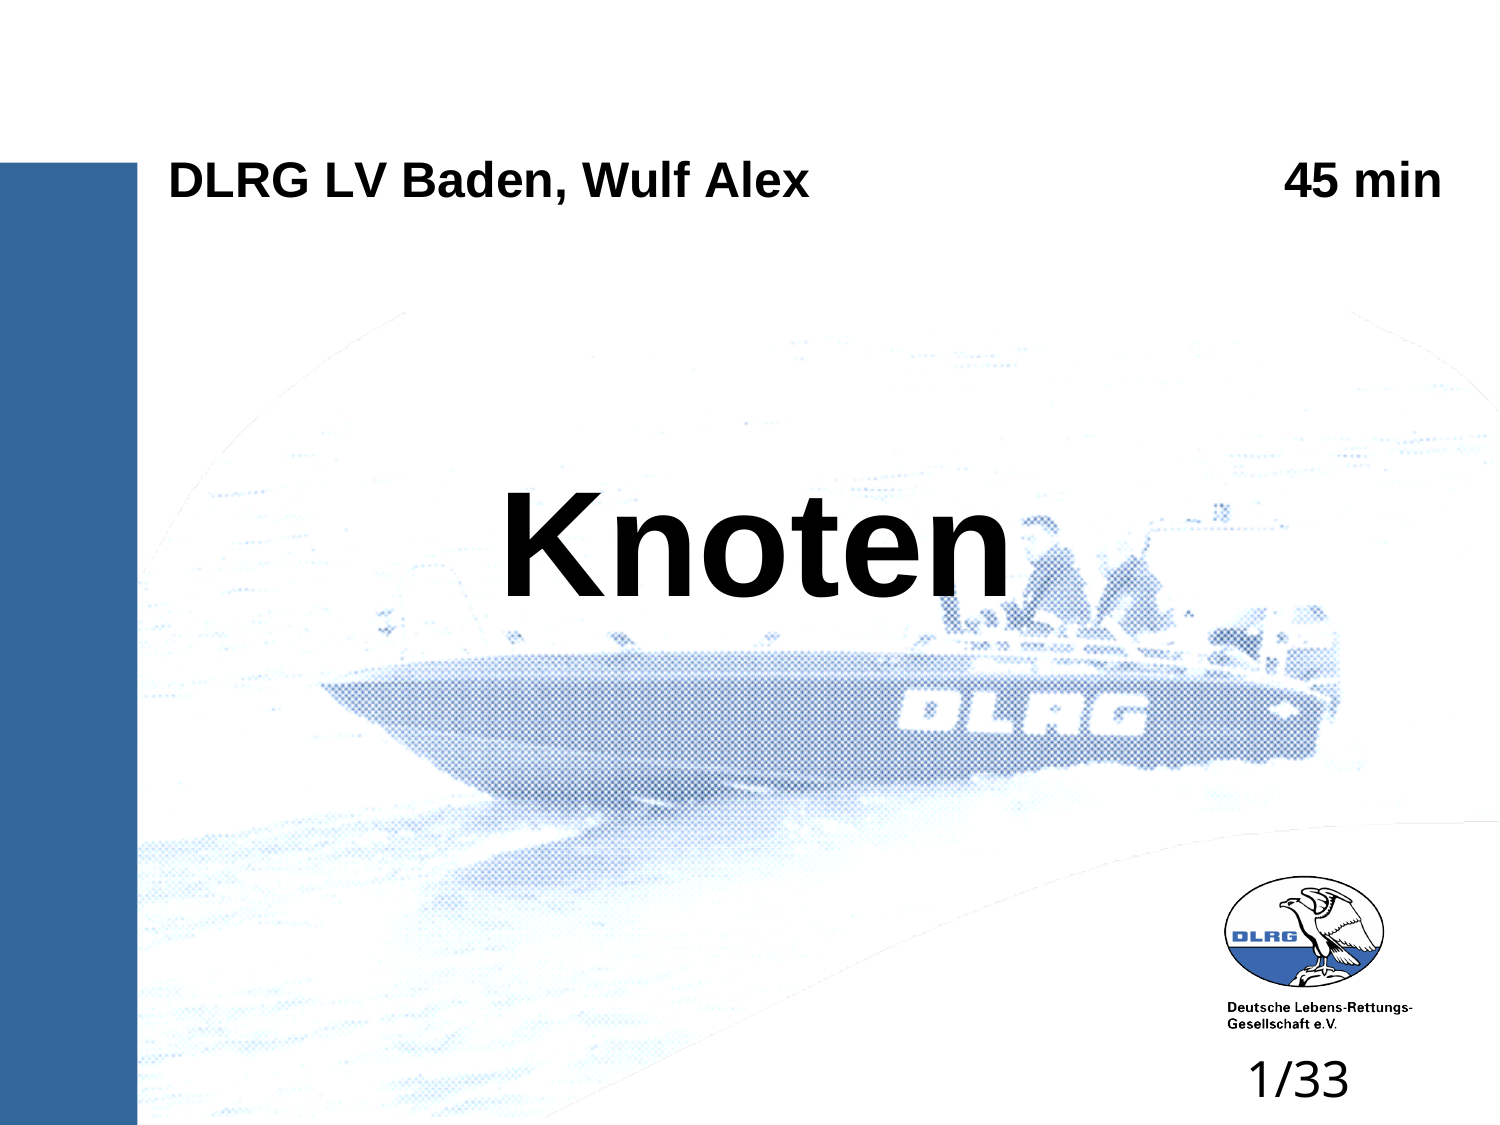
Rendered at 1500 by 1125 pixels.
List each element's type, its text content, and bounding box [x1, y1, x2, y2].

text_box DLRG LV Baden, Wulf Alex 45 min [153, 156, 1454, 231]
picture [138, 311, 1499, 1118]
title Knoten [484, 451, 1039, 642]
text_box <Nummer>/33 [1231, 1051, 1500, 1122]
